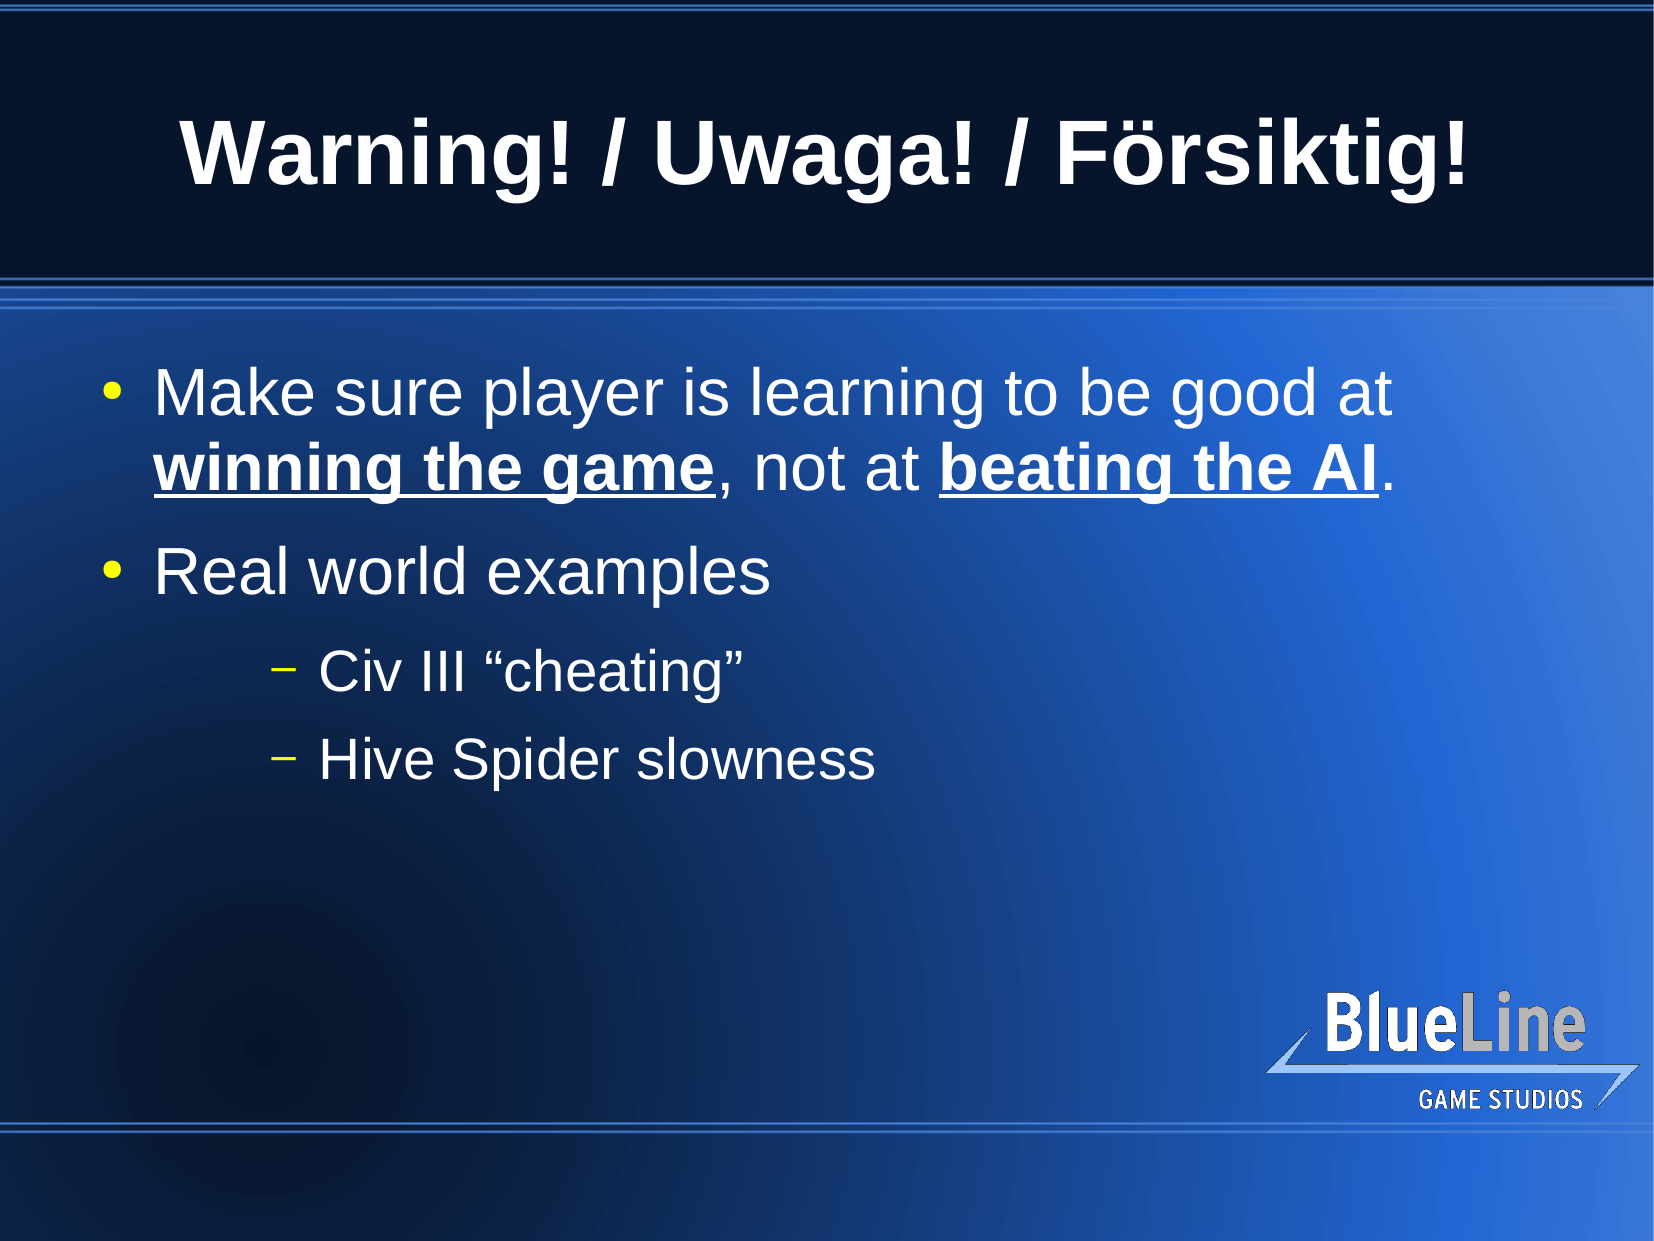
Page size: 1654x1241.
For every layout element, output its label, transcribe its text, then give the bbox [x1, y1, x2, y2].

title Warning! / Uwaga! / Försiktig! [82, 49, 1571, 257]
picture [0, 0, 1654, 1241]
list Make sure player is learning to be good at winning the game, not at beating the AI. Real world examples Civ III “cheating” Hive Spider slowness [82, 355, 1571, 1043]
